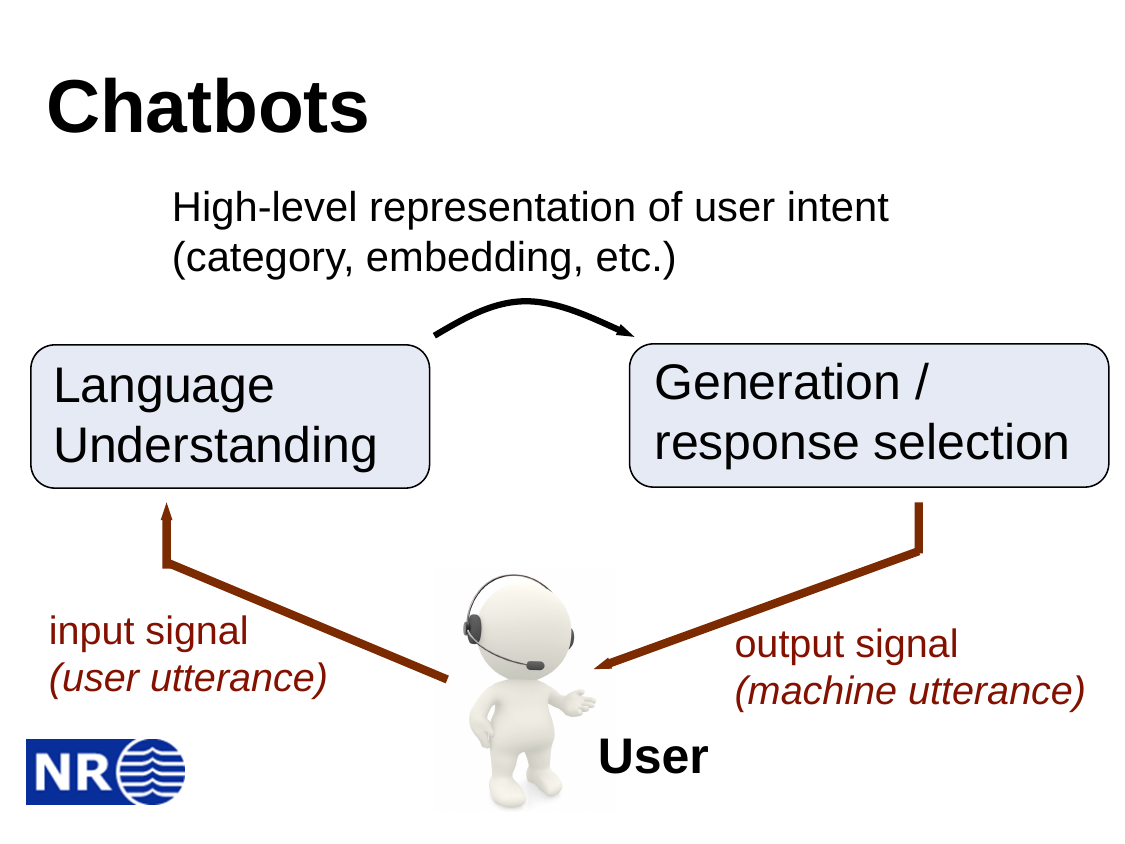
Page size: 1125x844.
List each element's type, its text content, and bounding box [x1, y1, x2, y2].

text_box Generation / response selection [639, 342, 1098, 479]
text_box Language Understanding [38, 344, 416, 482]
text_box High-level representation of user intent (category, embedding, etc.) [156, 172, 1077, 289]
picture [434, 568, 617, 812]
text_box User [593, 718, 716, 789]
text_box input signal (user utterance) [268, 599, 418, 662]
title Chatbots [30, 32, 1095, 157]
text_box output signal (machine utterance) [730, 612, 1096, 718]
text_box [30, 347, 430, 489]
text_box [629, 347, 1109, 488]
text_box input signal (user utterance) [44, 599, 418, 705]
